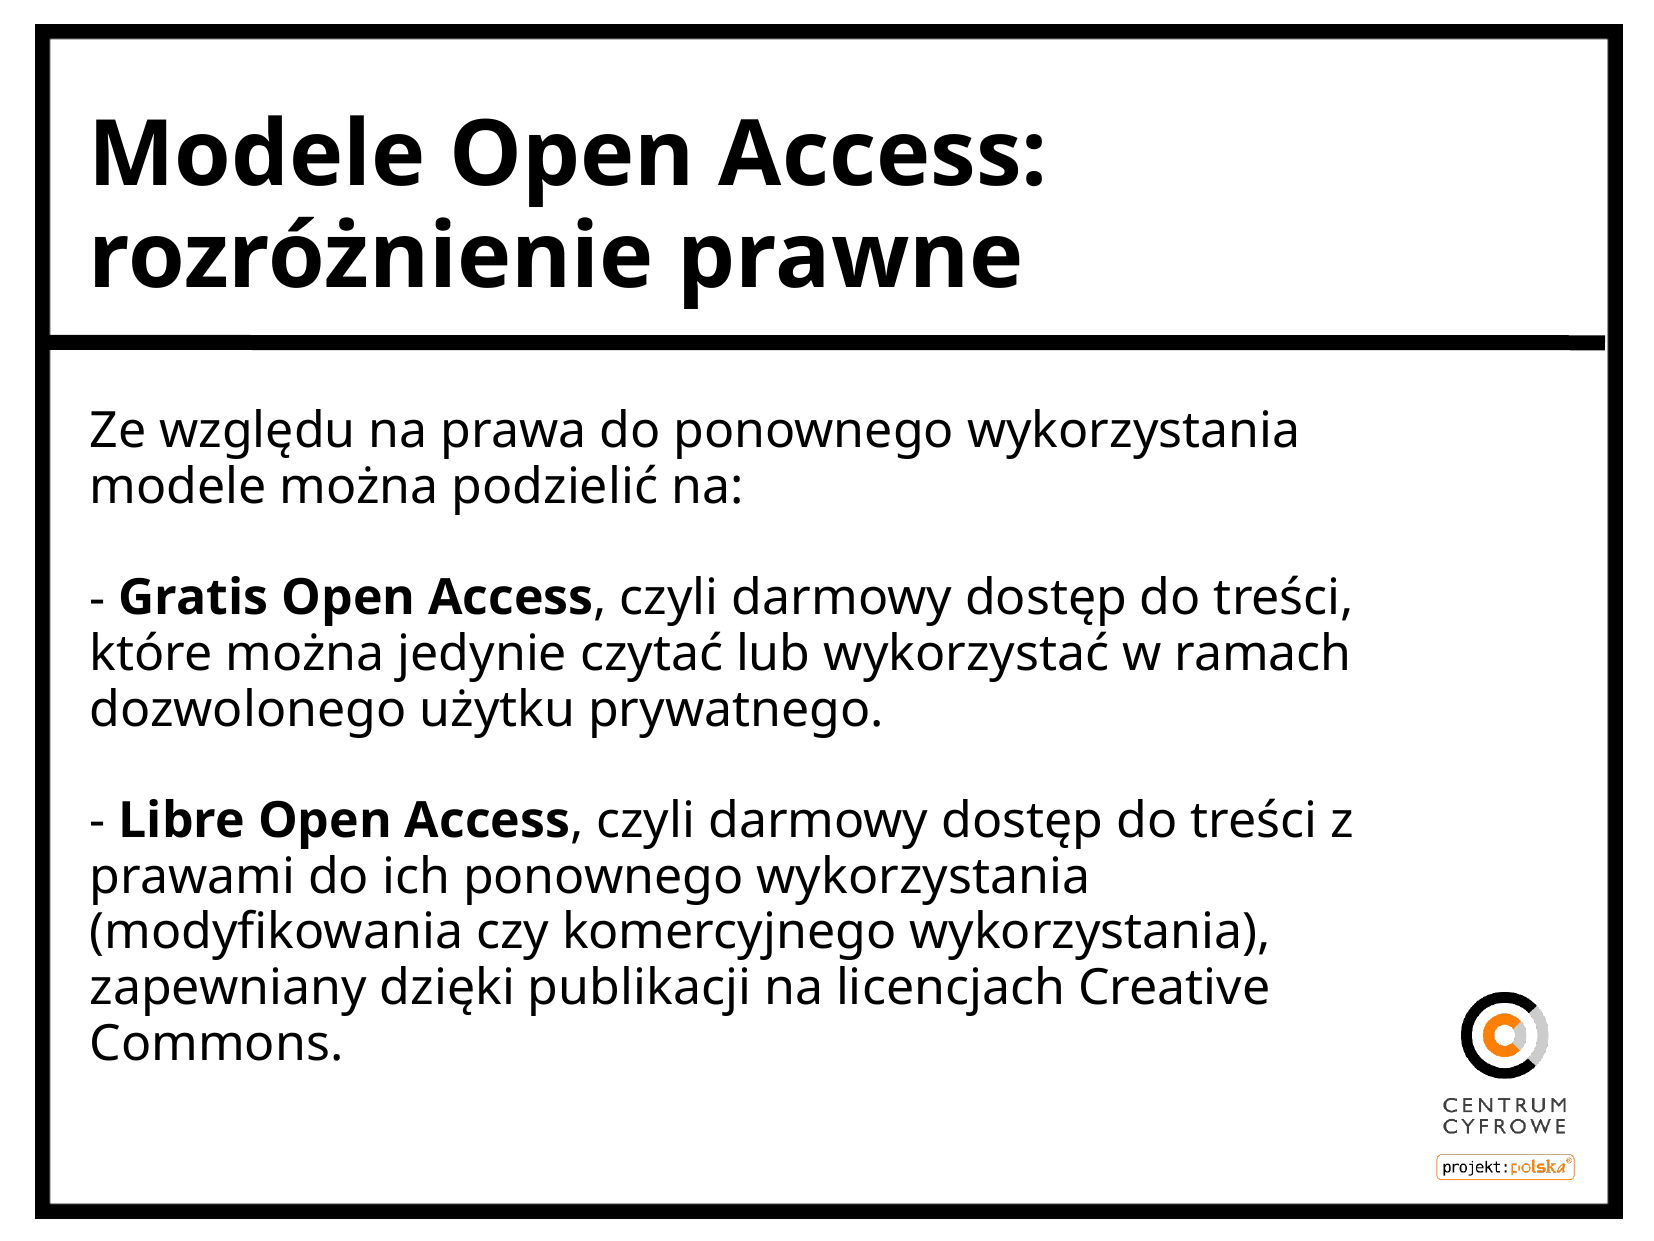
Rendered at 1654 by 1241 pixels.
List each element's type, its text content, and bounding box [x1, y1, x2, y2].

text_box Ze względu na prawa do ponownego wykorzystania modele można podzielić na: Gratis Open Access, czyli darmowy dostęp do treści, które można jedynie czytać lub wykorzystać w ramach dozwolonego użytku prywatnego. - Libre Open Access, czyli darmowy dostęp do treści z prawami do ich ponownego wykorzystania (modyfikowania czy komercyjnego wykorzystania), zapewniany dzięki publikacji na licencjach Creative Commons. [75, 390, 1426, 1132]
picture [35, 24, 1623, 1219]
text_box Modele Open Access: rozróżnienie prawne [73, 90, 1546, 301]
